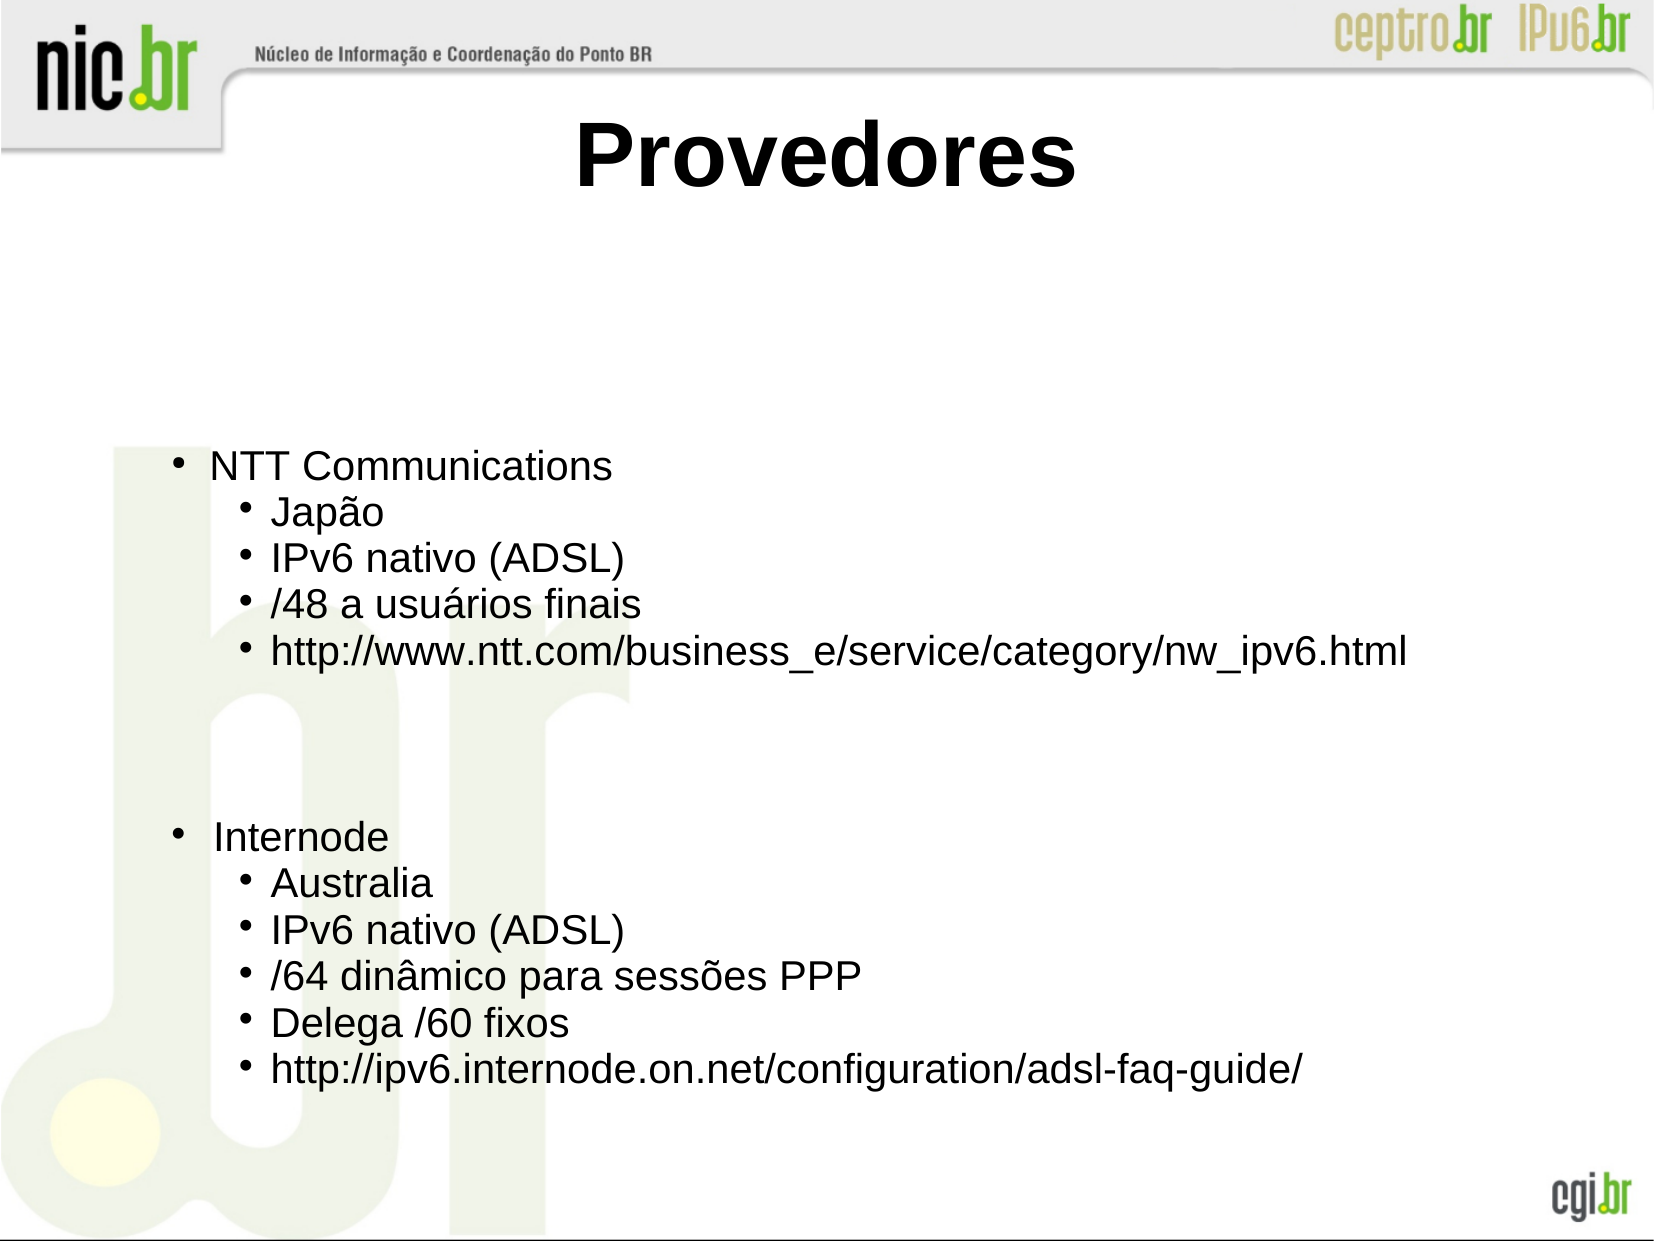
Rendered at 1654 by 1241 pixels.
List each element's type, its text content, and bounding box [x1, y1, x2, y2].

picture [0, 0, 1654, 1241]
text_box NTT Communications Japão IPv6 nativo (ADSL) /48 a usuários finais http://www.ntt.com/business_e/service/category/nw_ipv6.html Internode Australia IPv6 nativo (ADSL) /64 dinâmico para sessões PPP Delega /60 fixos http://ipv6.internode.on.net/configuration/adsl-faq-guide/ [156, 431, 1497, 485]
text_box Provedores [88, 97, 1565, 216]
